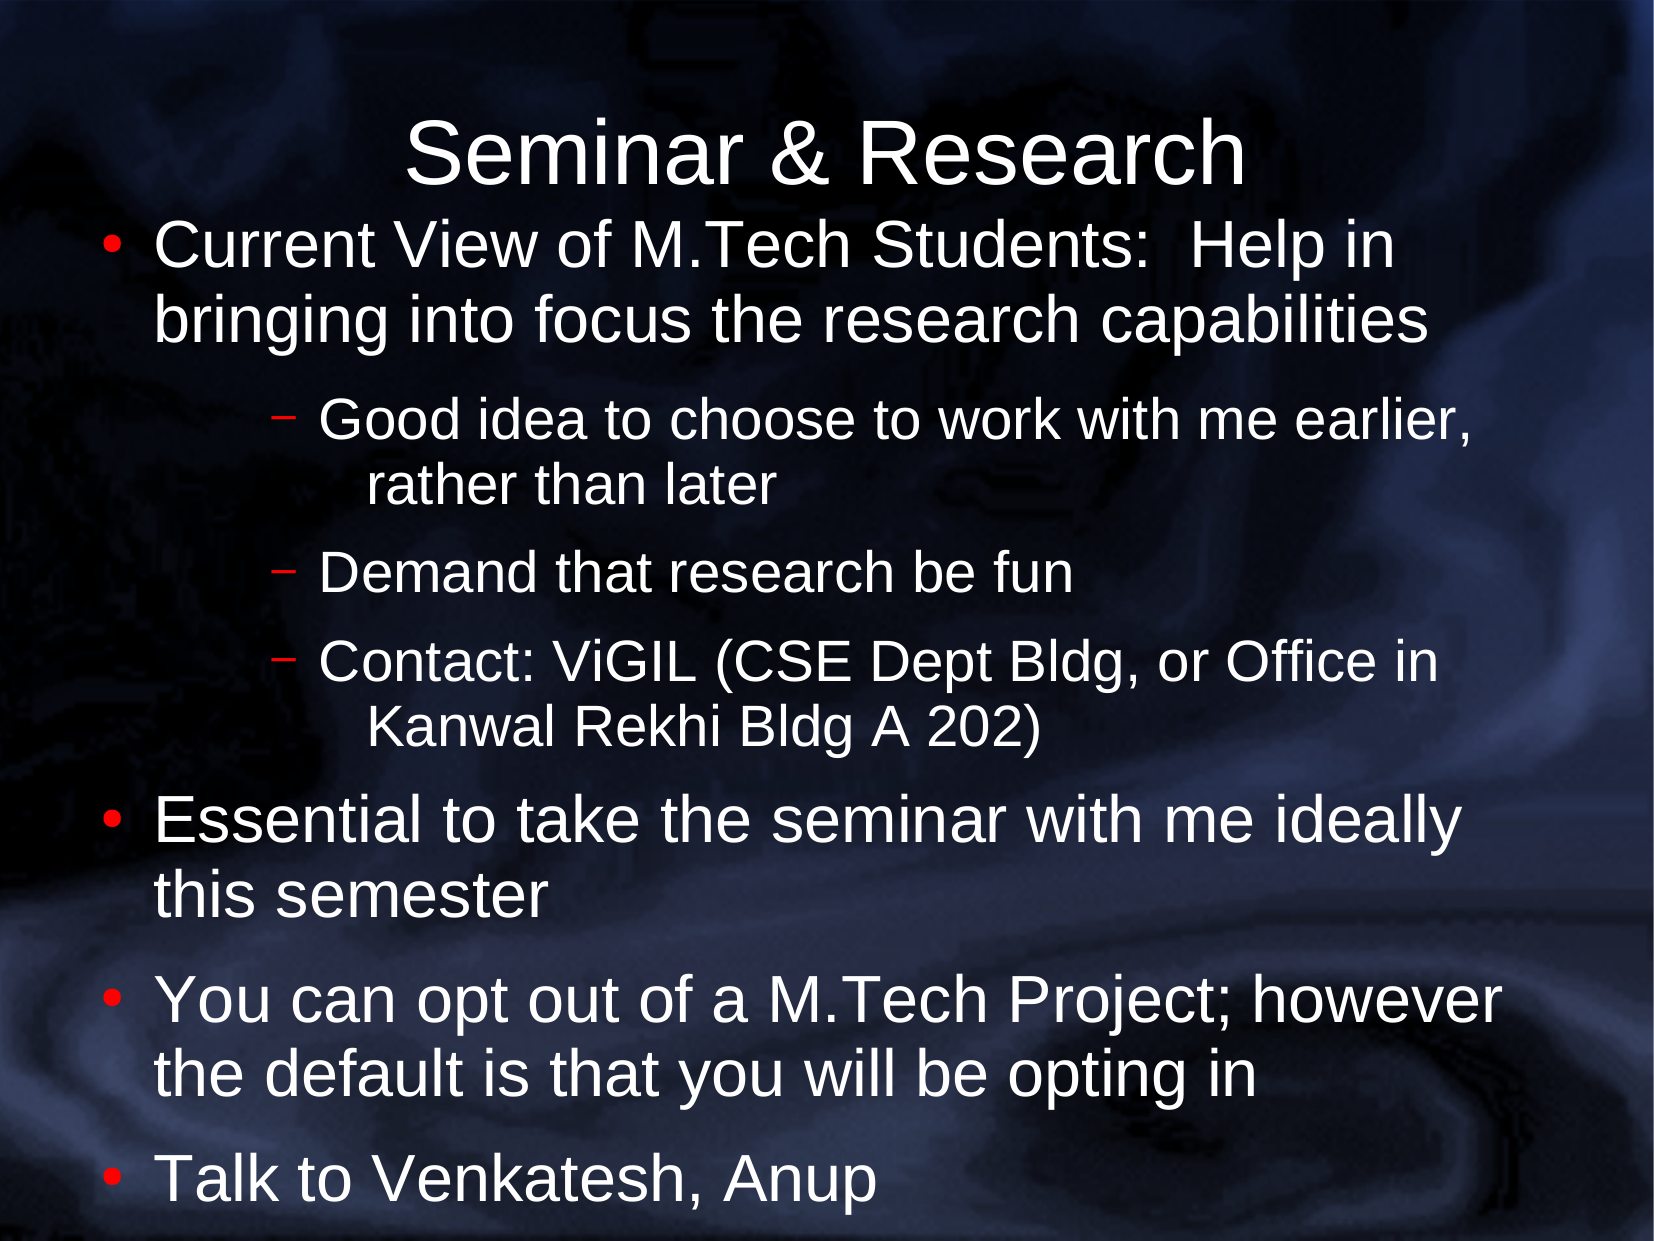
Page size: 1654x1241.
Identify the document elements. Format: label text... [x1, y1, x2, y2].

picture [0, 0, 1654, 1241]
list Current View of M.Tech Students: Help in bringing into focus the research capabilities Good idea to choose to work with me earlier, rather than later Demand that research be fun Contact: ViGIL (CSE Dept Bldg, or Office in Kanwal Rekhi Bldg A 202) Essential to take the seminar with me ideally this semester You can opt out of a M.Tech Project; however the default is that you will be opting in Talk to Venkatesh, Anup [82, 207, 1571, 1241]
title Seminar & Research [82, 56, 1571, 207]
